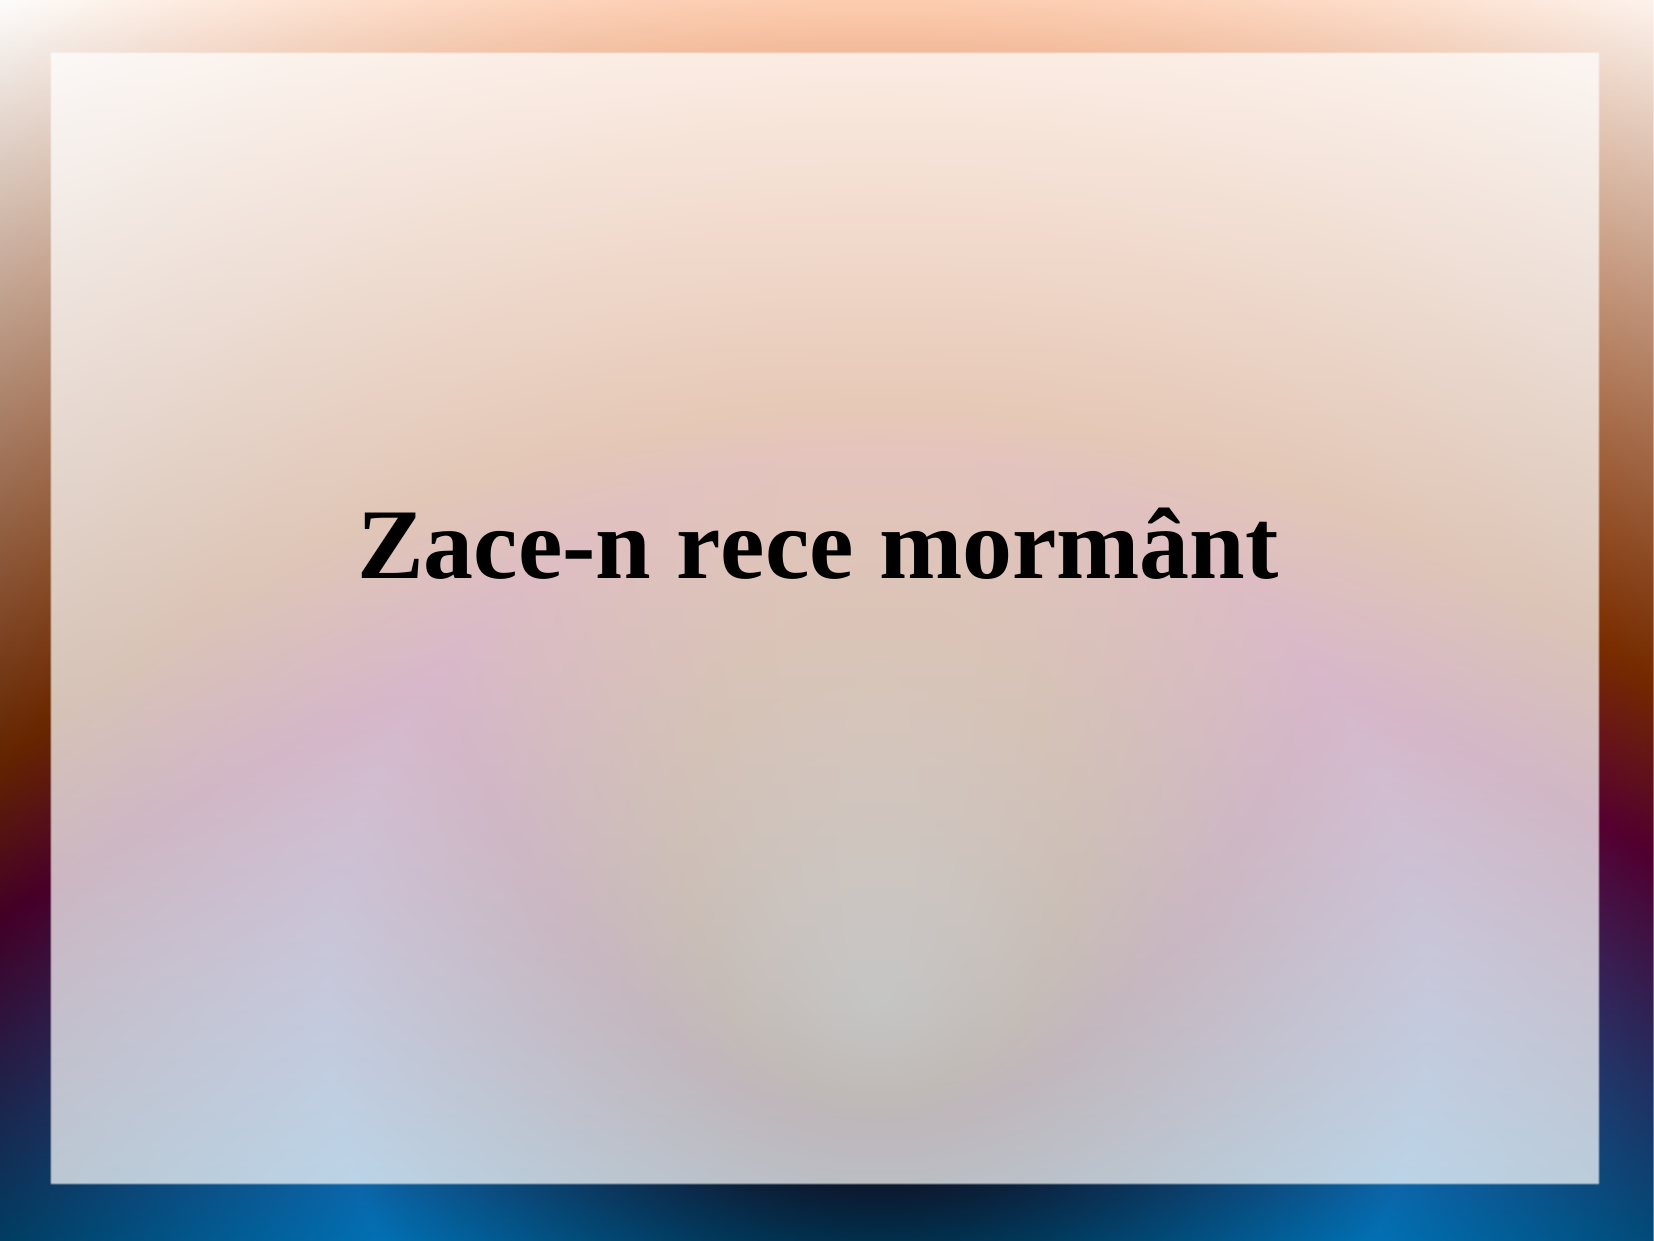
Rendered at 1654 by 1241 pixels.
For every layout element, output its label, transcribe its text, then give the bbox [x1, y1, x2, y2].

picture [0, 0, 1654, 1241]
subtitle Zace-n rece mormânt [82, 55, 1571, 1034]
